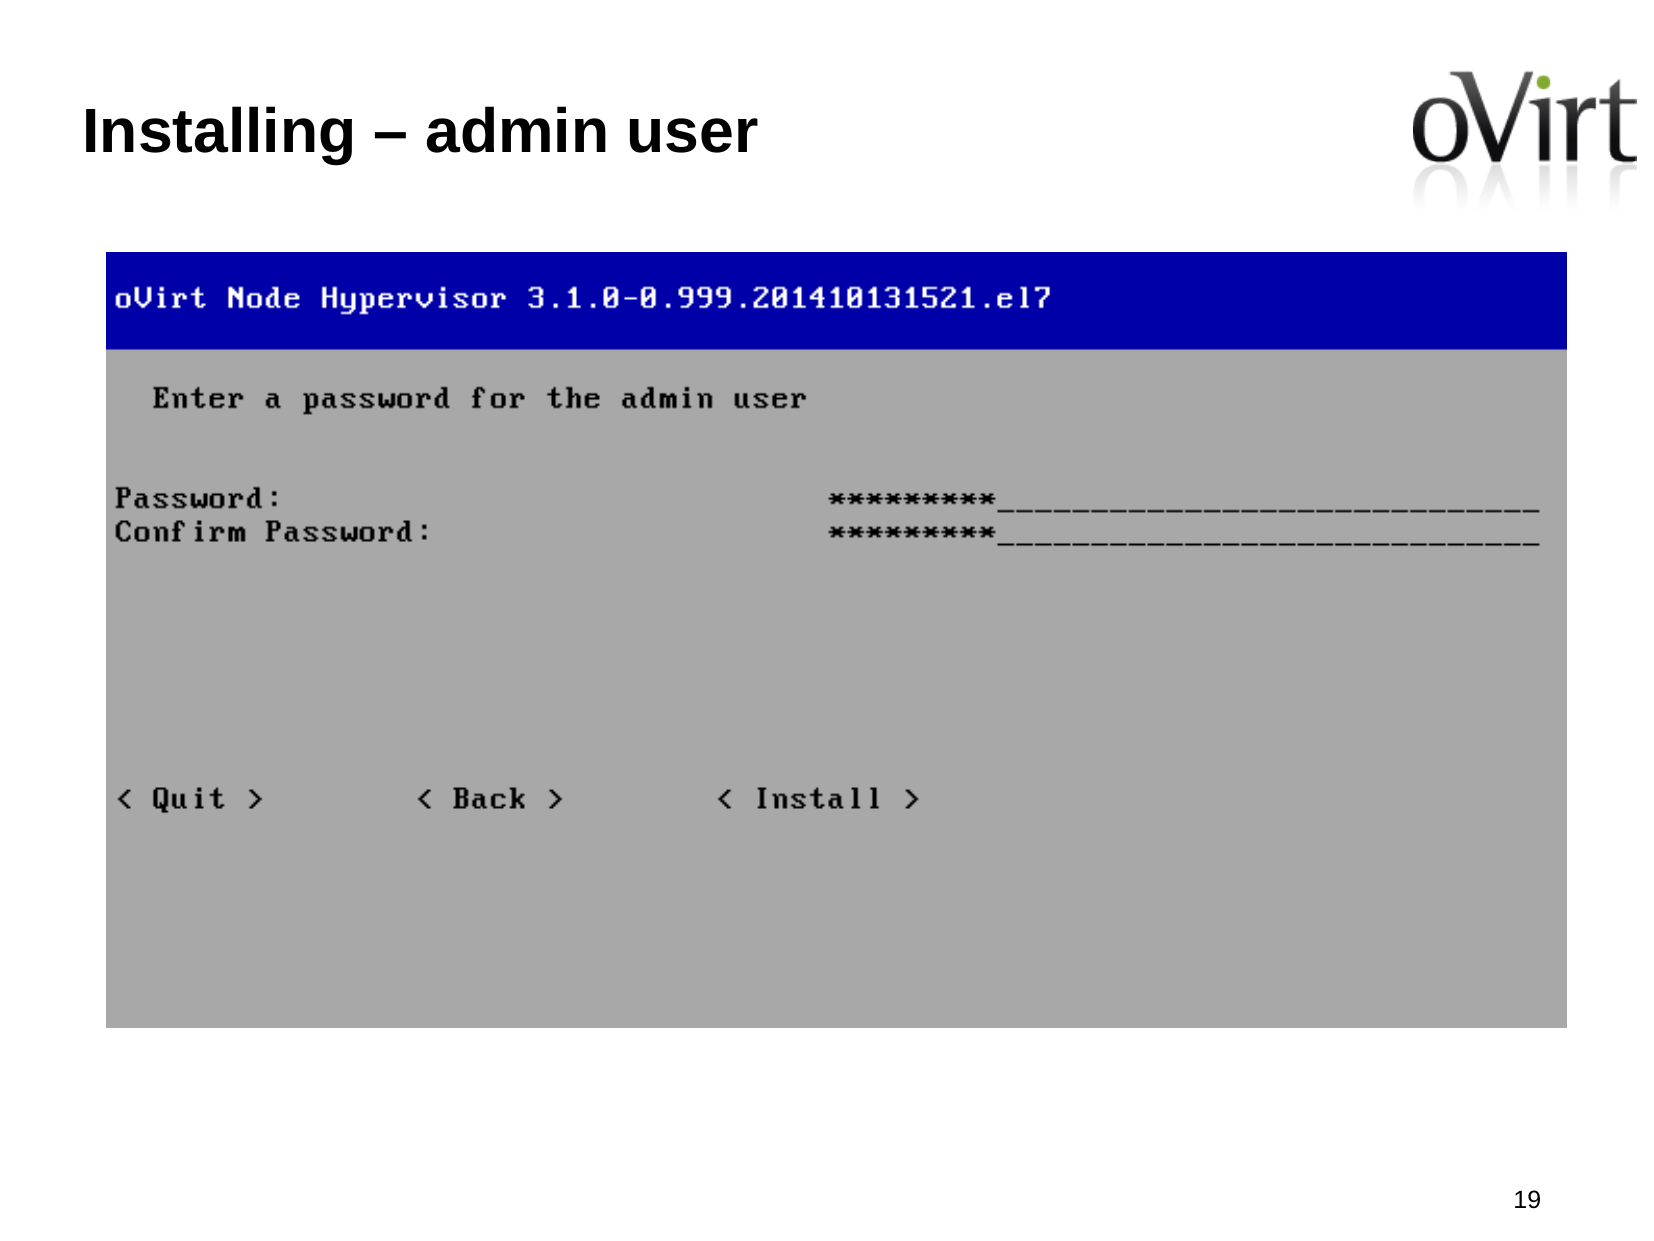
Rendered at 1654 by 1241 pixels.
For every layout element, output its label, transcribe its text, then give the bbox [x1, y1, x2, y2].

picture [1413, 63, 1637, 212]
title Installing – admin user [82, 37, 1303, 226]
picture [106, 252, 1567, 1028]
